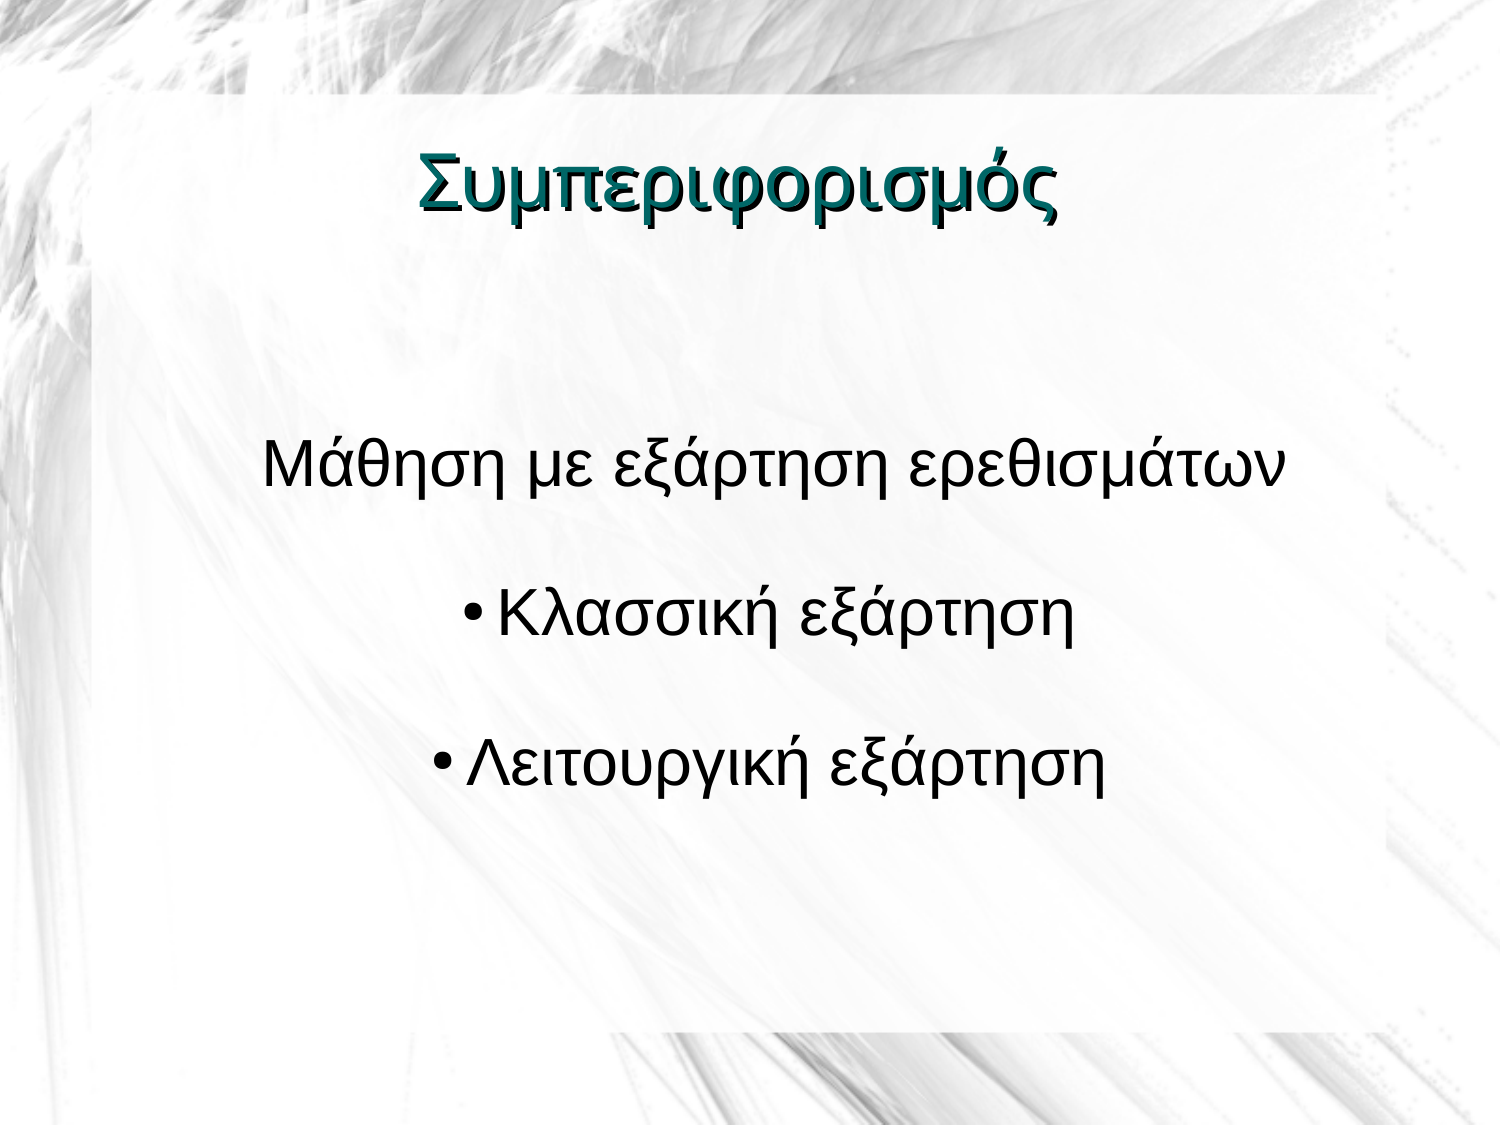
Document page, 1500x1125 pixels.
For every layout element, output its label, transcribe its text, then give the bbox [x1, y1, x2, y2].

picture [0, 0, 1500, 1125]
subtitle Μάθηση με εξάρτηση ερεθισμάτων Κλασσική εξάρτηση Λειτουργική εξάρτηση [116, 329, 1435, 897]
title Συμπεριφορισμός [107, 101, 1367, 255]
